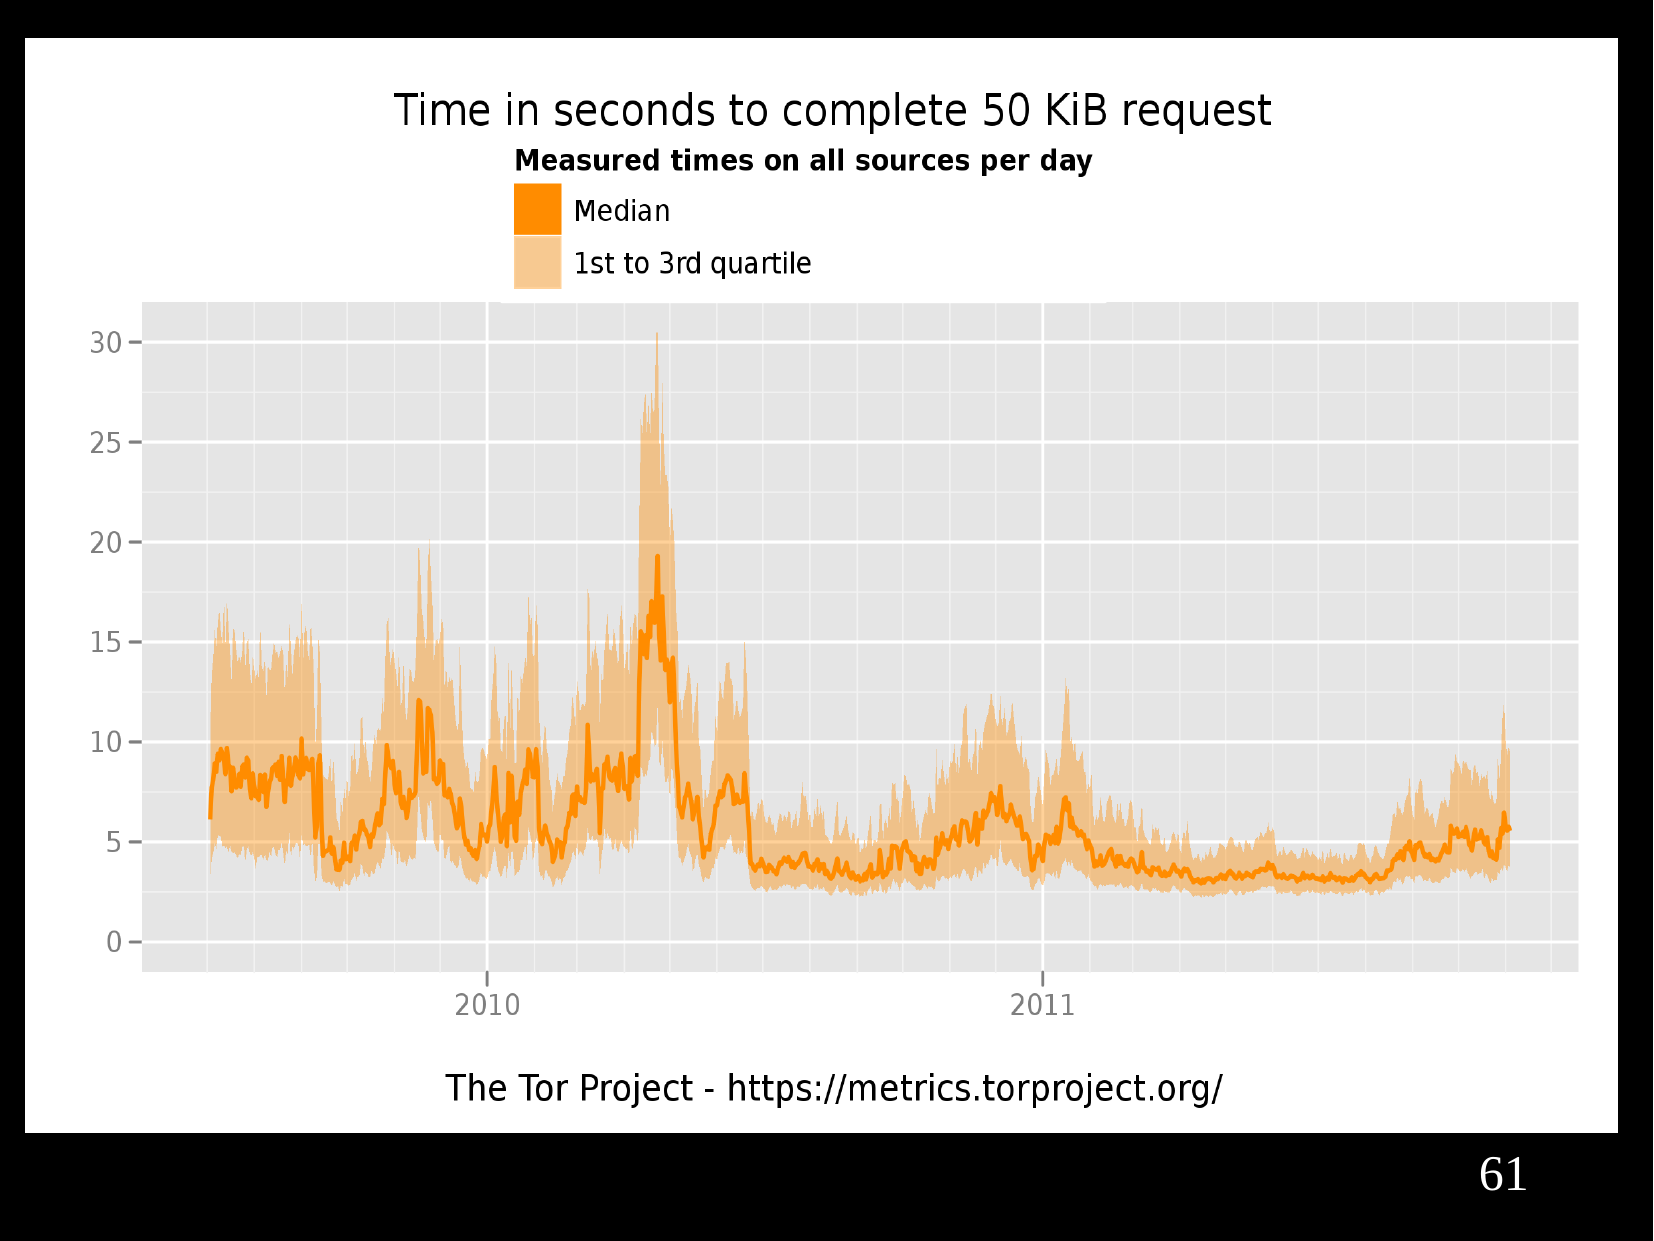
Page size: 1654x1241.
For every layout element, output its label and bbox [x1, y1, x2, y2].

picture [25, 38, 1618, 1133]
